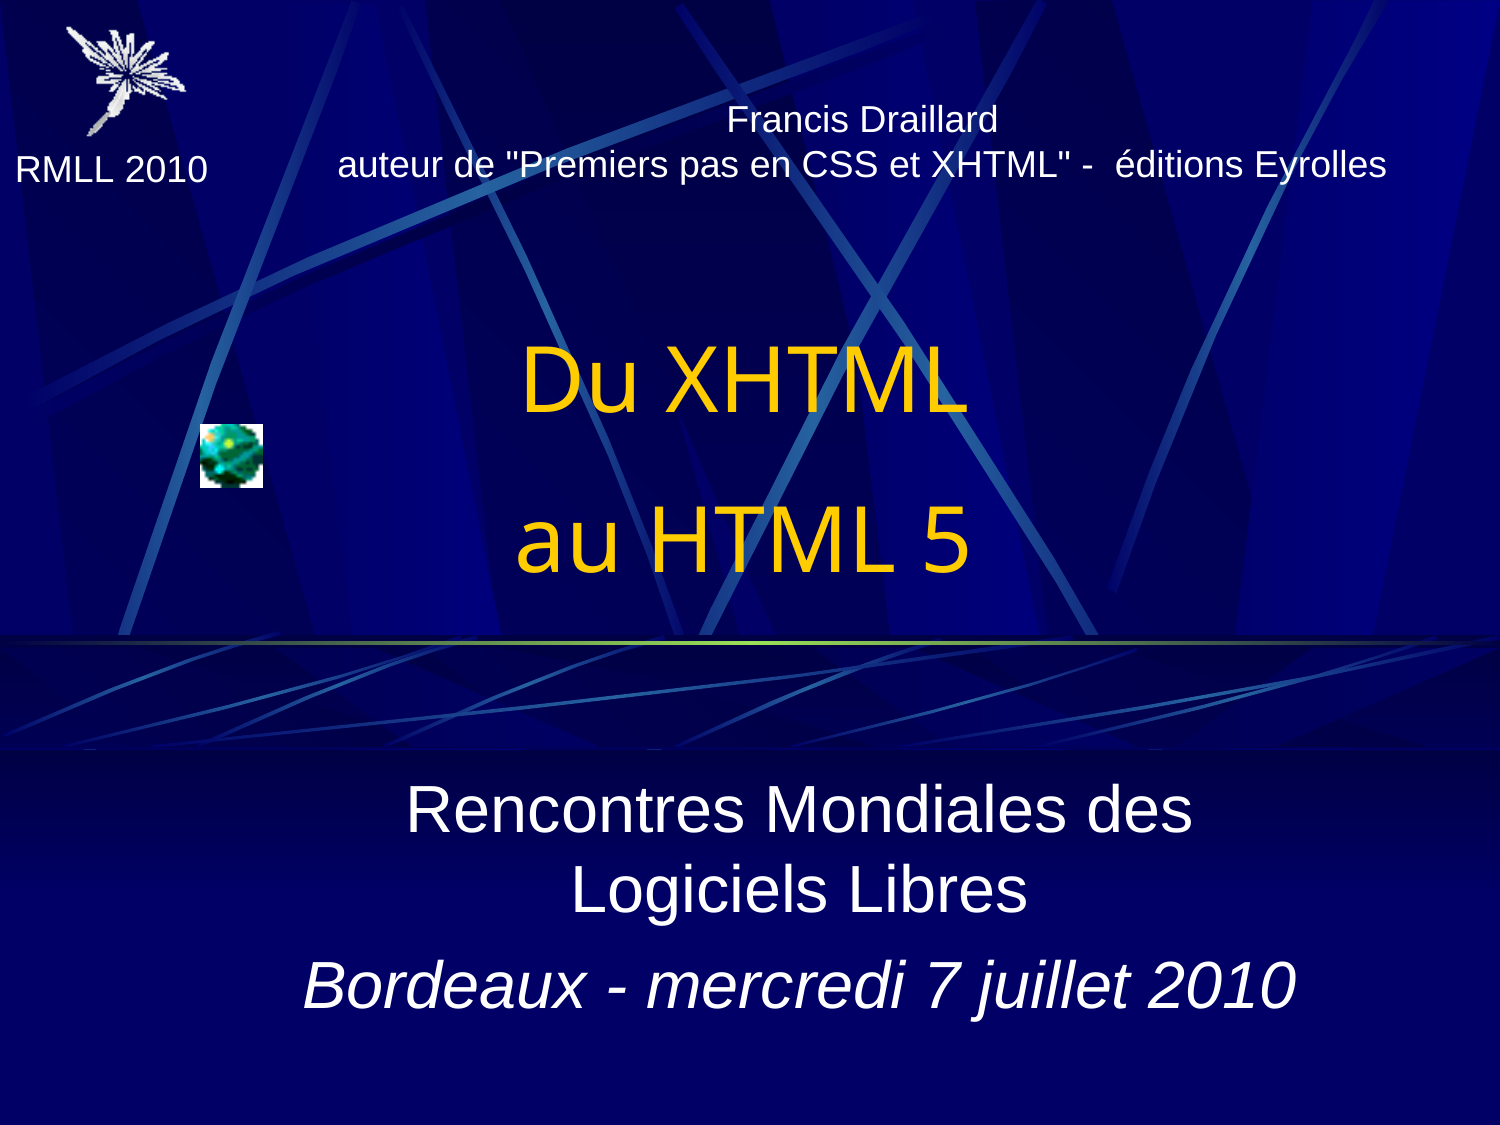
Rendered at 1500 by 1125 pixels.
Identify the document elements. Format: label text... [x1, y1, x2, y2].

subtitle Rencontres Mondiales des Logiciels Libres Bordeaux - mercredi 7 juillet 2010 [275, 750, 1326, 1038]
text_box Francis Draillard auteur de "Premiers pas en CSS et XHTML" - éditions Eyrolles [287, 87, 1438, 193]
picture [62, 24, 188, 138]
title Du XHTML au HTML 5 [150, 299, 1338, 613]
